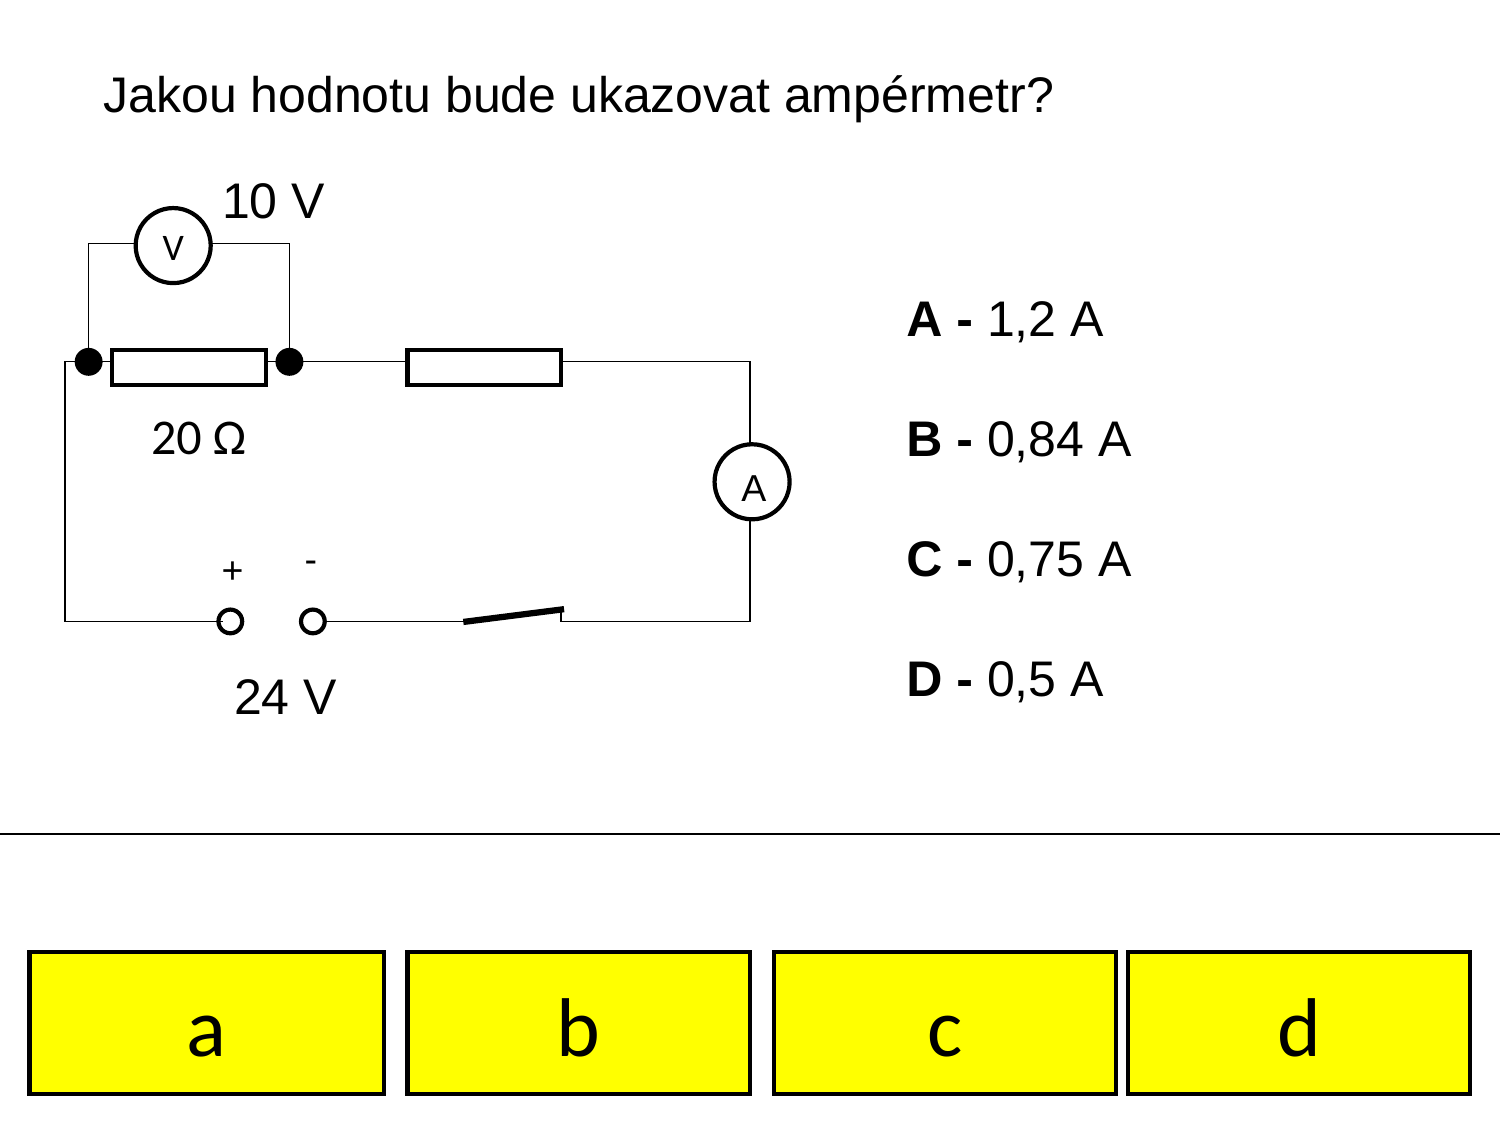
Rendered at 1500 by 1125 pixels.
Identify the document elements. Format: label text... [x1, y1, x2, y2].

text_box d [1127, 952, 1471, 1094]
text_box [89, 350, 101, 361]
text_box [301, 609, 325, 634]
text_box A [726, 456, 782, 517]
text_box b [407, 952, 751, 1094]
text_box 24 V [219, 656, 352, 733]
text_box + [206, 538, 259, 600]
text_box [76, 350, 88, 361]
text_box A - 1,2 A B - 0,84 A C - 0,75 A D - 0,5 A [891, 278, 1147, 715]
text_box [714, 444, 780, 509]
text_box [782, 459, 790, 505]
text_box a [29, 952, 384, 1094]
text_box V [135, 208, 211, 284]
text_box 10 V [207, 160, 340, 237]
text_box 20 Ω [136, 397, 262, 473]
text_box [112, 349, 266, 386]
text_box [76, 362, 101, 374]
text_box [218, 609, 243, 634]
text_box c [773, 952, 1117, 1094]
text_box [290, 350, 302, 361]
text_box Jakou hodnotu bude ukazovat ampérmetr? [89, 54, 1070, 131]
text_box [407, 349, 562, 386]
text_box - [289, 527, 332, 588]
text_box [277, 362, 302, 374]
text_box [277, 350, 289, 361]
